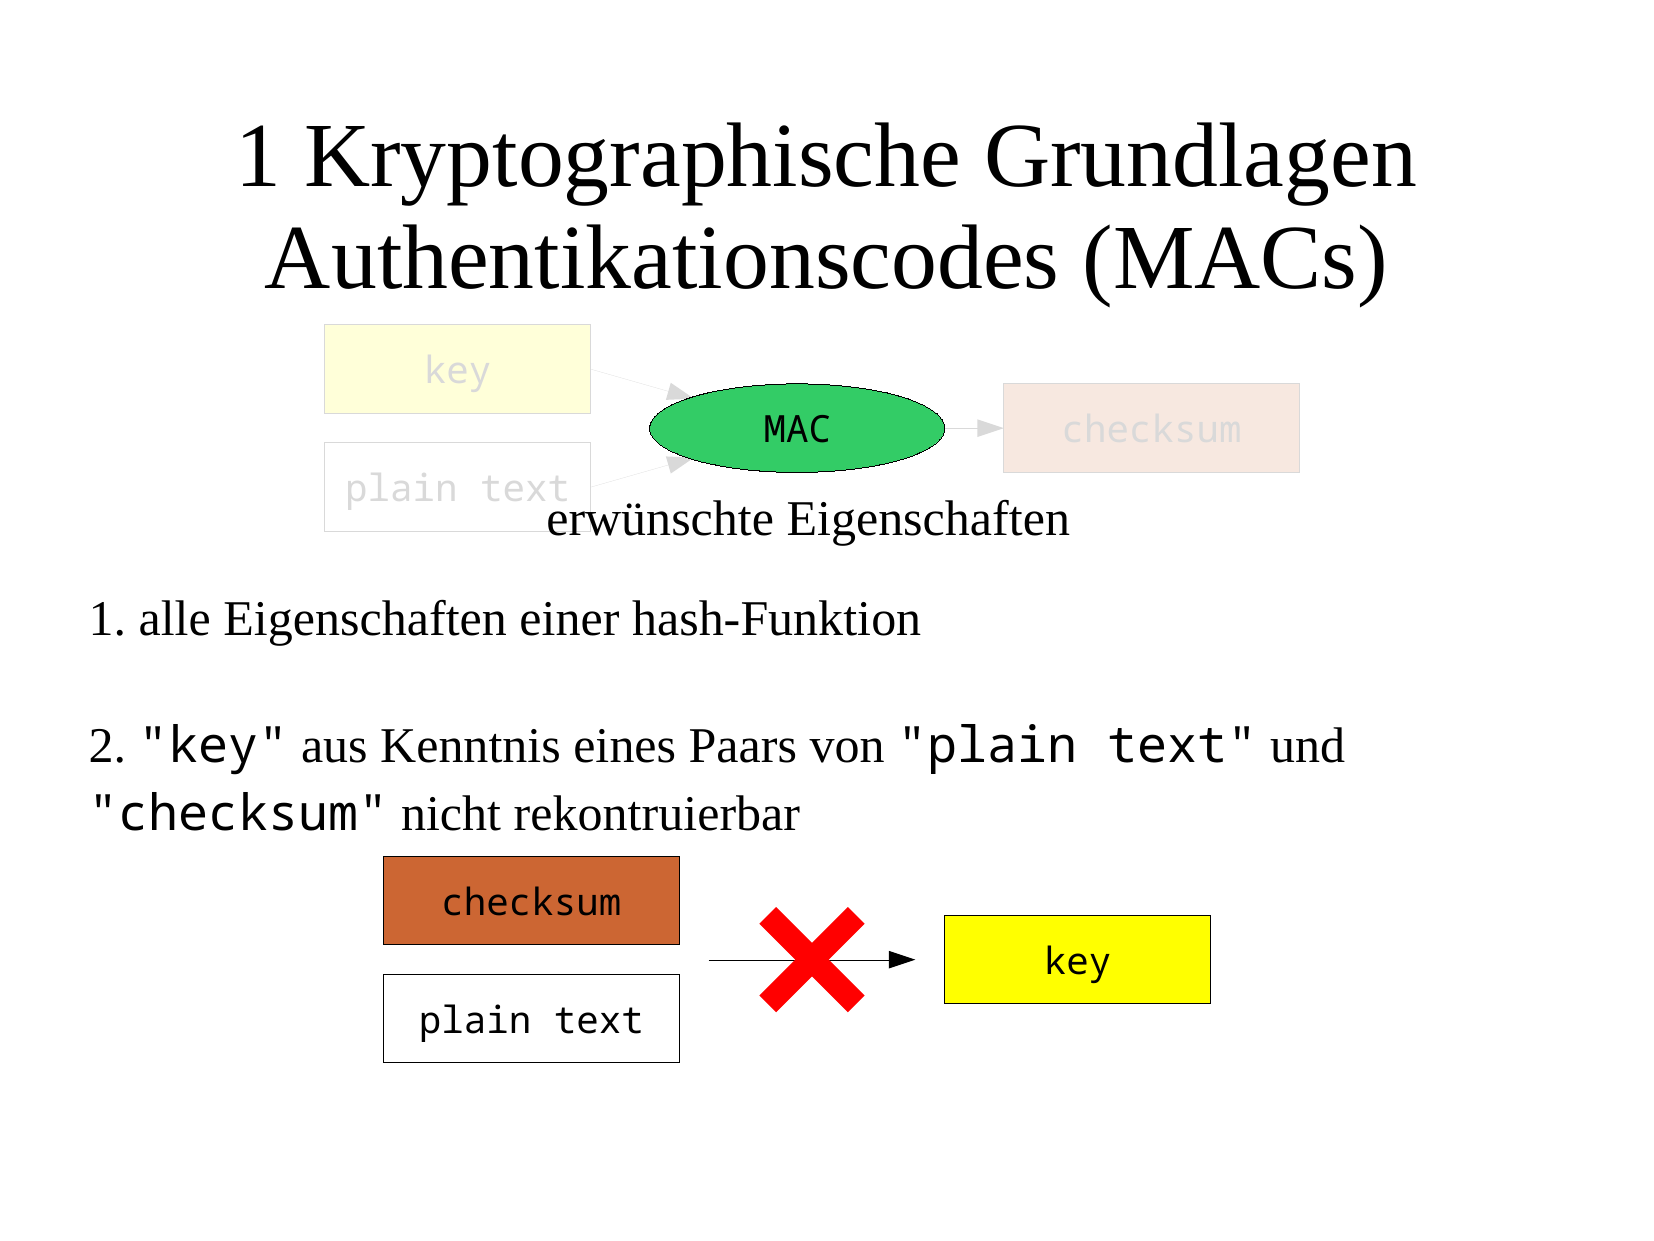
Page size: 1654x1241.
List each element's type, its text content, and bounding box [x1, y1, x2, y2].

text_box checksum [383, 857, 680, 945]
text_box 1. alle Eigenschaften einer hash-Funktion [88, 590, 903, 646]
title 1 Kryptographische Grundlagen Authentikationscodes (MACs) [121, 102, 1534, 311]
text_box plain text [383, 974, 680, 1063]
text_box 2. "key" aus Kenntnis eines Paars von "plain text" und "checksum" nicht rekontruierbar [88, 708, 1521, 857]
text_box MAC [649, 383, 945, 473]
text_box erwünschte Eigenschaften [546, 490, 1059, 547]
text_box key [944, 915, 1211, 1004]
text_box [310, 310, 1314, 547]
